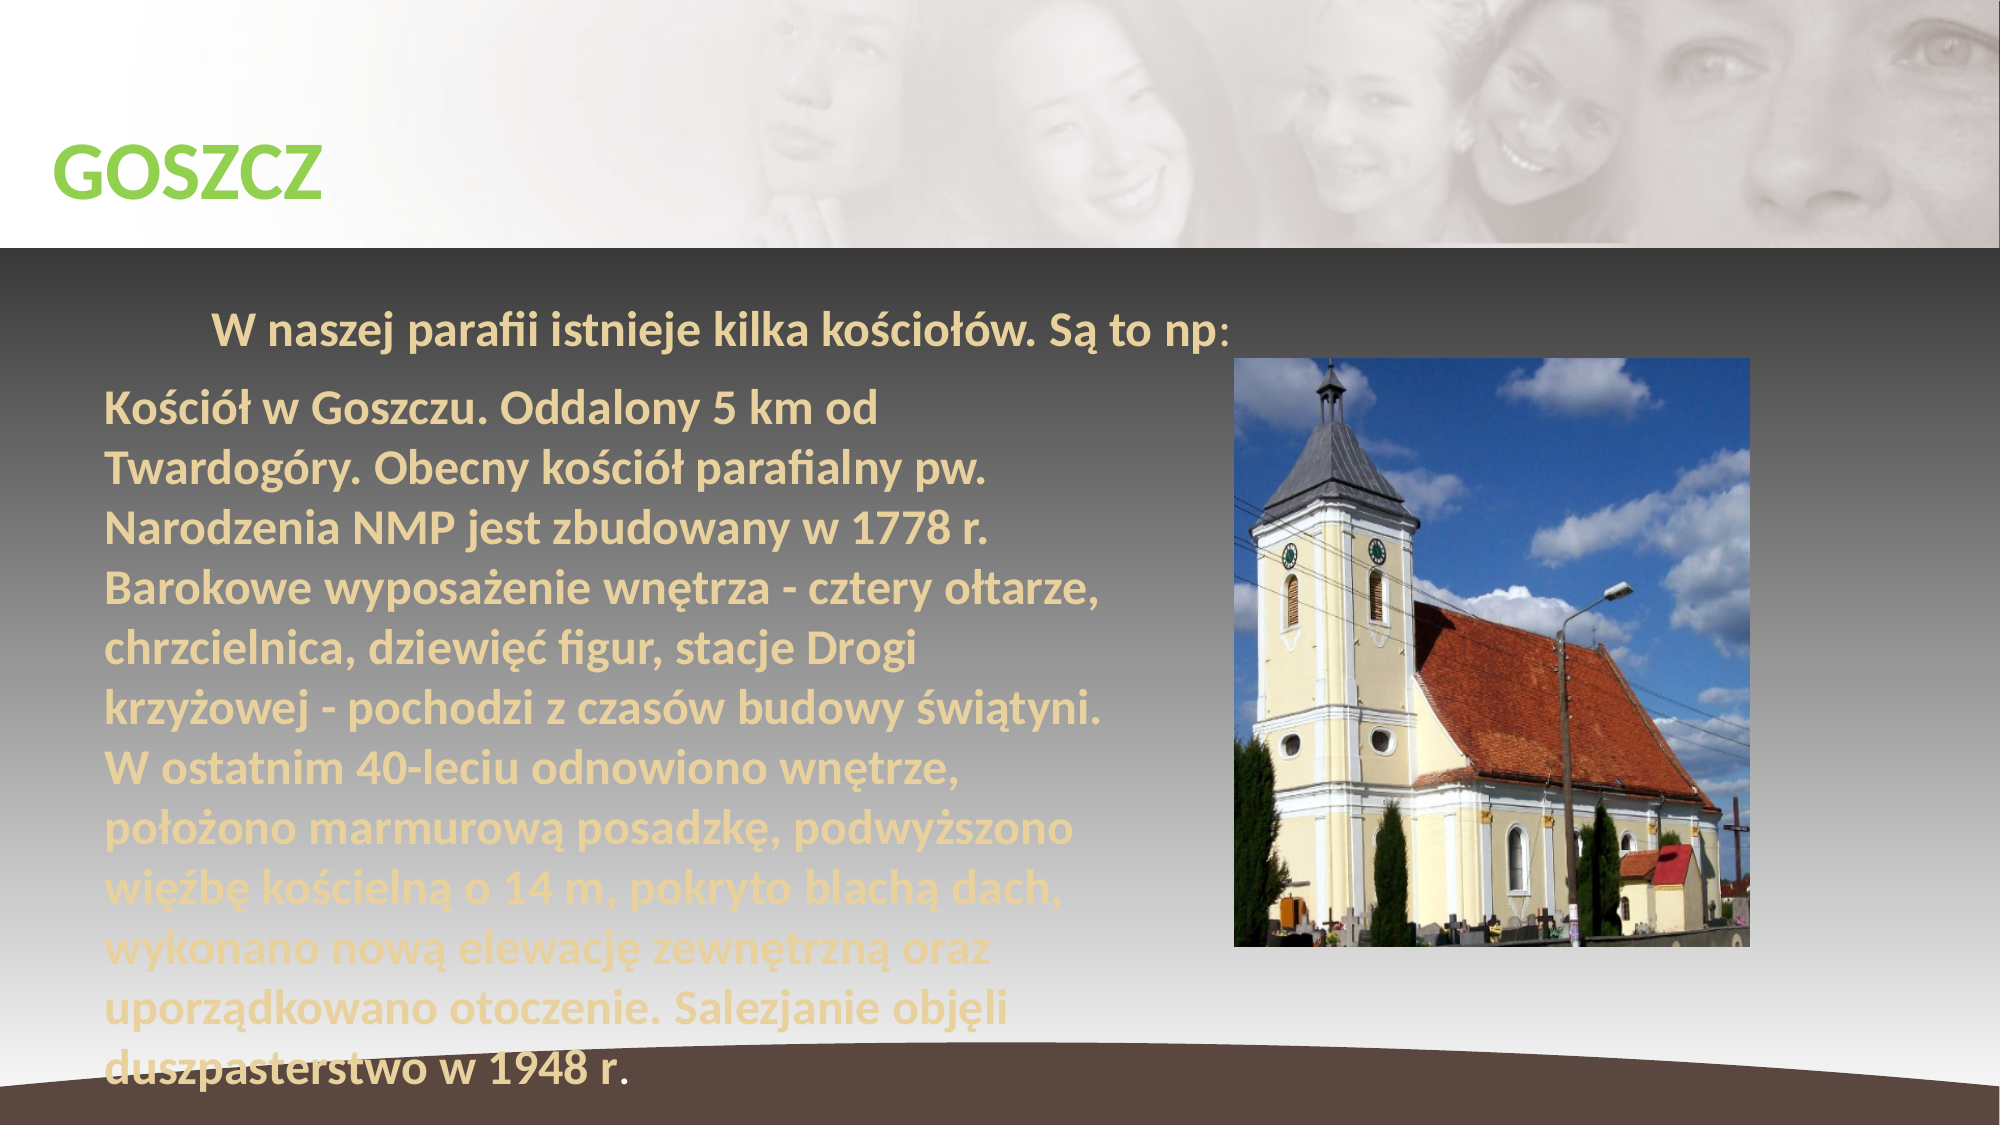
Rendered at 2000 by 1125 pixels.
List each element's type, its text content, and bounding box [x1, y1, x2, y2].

text_box W naszej parafii istnieje kilka kościołów. Są to np: [196, 289, 1378, 365]
text_box Kościół w Goszczu. Oddalony 5 km od Twardogóry. Obecny kościół parafialny pw. Narodzenia NMP jest zbudowany w 1778 r. Barokowe wyposażenie wnętrza - cztery ołtarze, chrzcielnica, dziewięć figur, stacje Drogi krzyżowej - pochodzi z czasów budowy świątyni. W ostatnim 40-leciu odnowiono wnętrze, położono marmurową posadzkę, podwyższono więźbę kościelną o 14 m, pokryto blachą dach, wykonano nową elewację zewnętrzną oraz uporządkowano otoczenie. Salezjanie objęli duszpasterstwo w 1948 r. [90, 367, 1142, 1103]
title GOSZCZ [37, 45, 1750, 225]
picture [0, 0, 2000, 248]
picture [1234, 358, 1750, 947]
